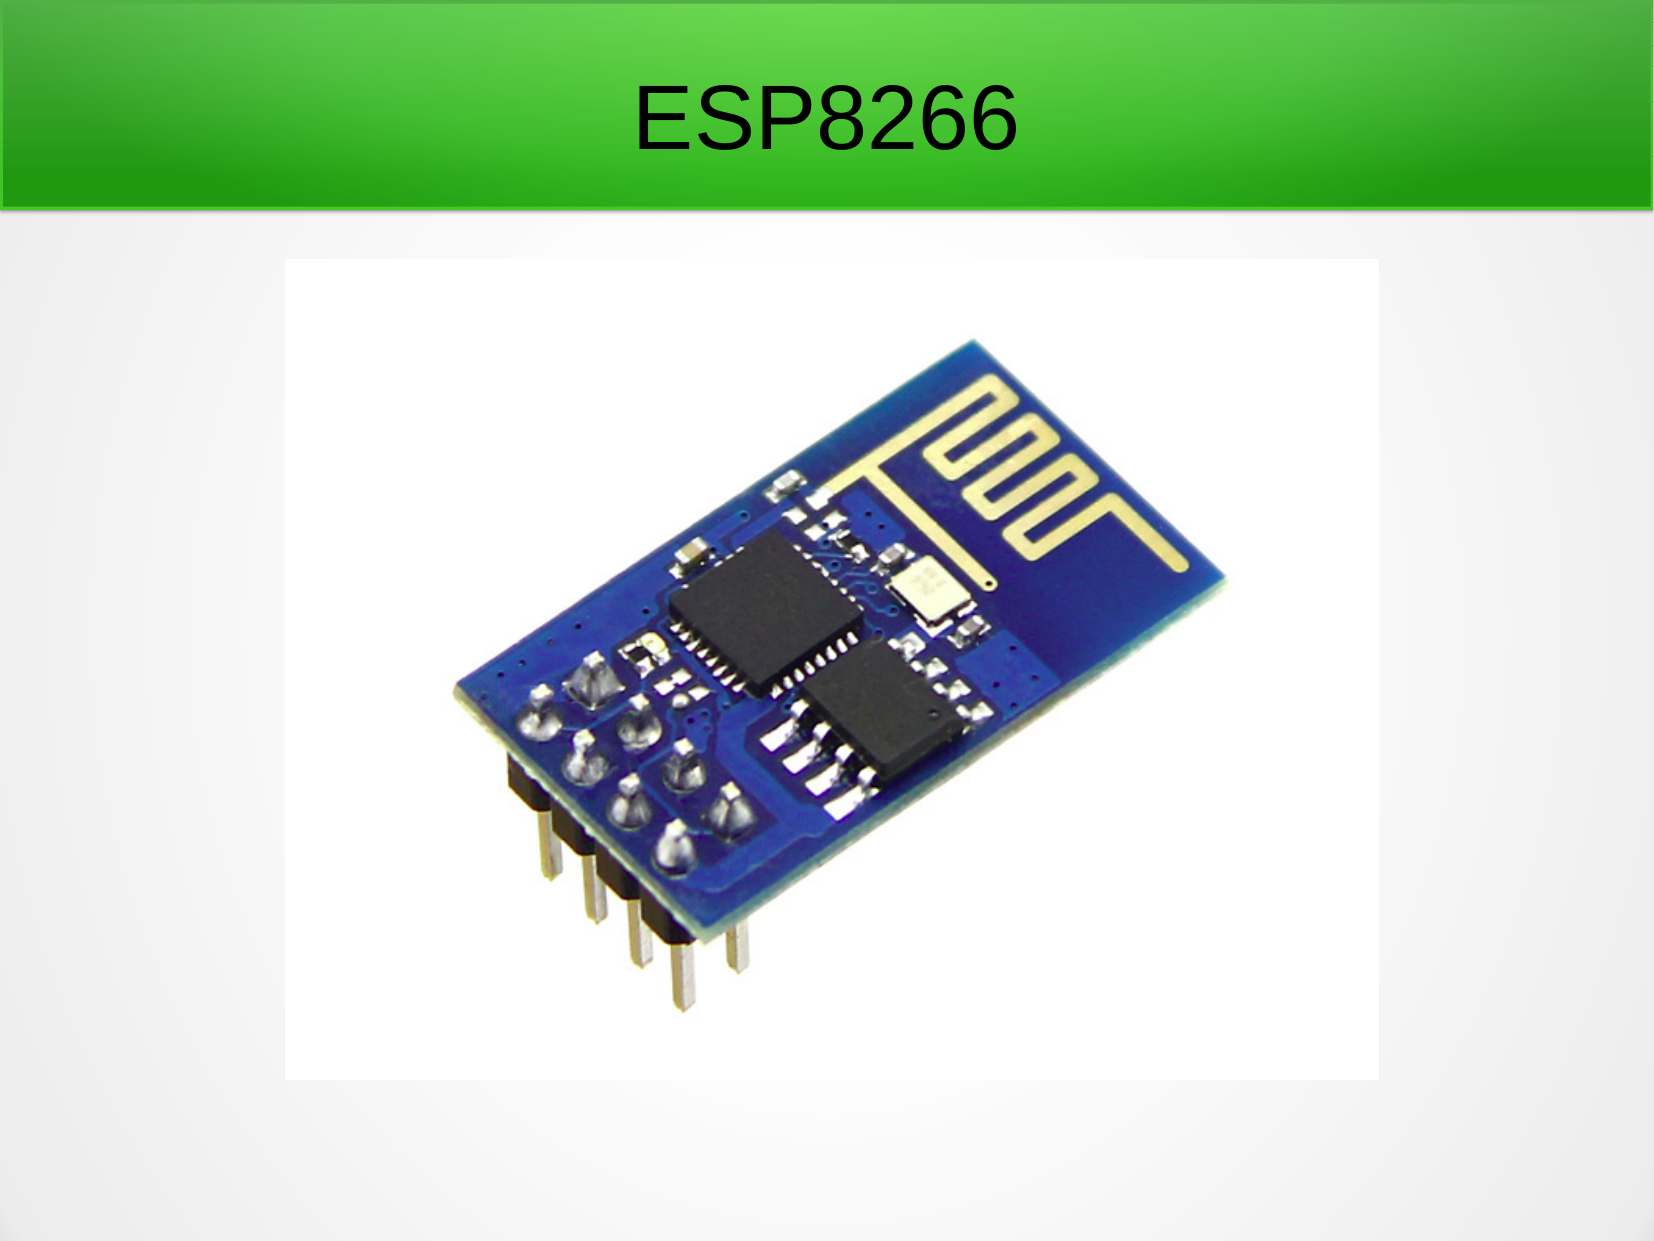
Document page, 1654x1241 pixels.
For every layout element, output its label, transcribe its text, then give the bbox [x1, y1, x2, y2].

title ESP8266 [82, 47, 1571, 189]
picture [285, 259, 1379, 1081]
